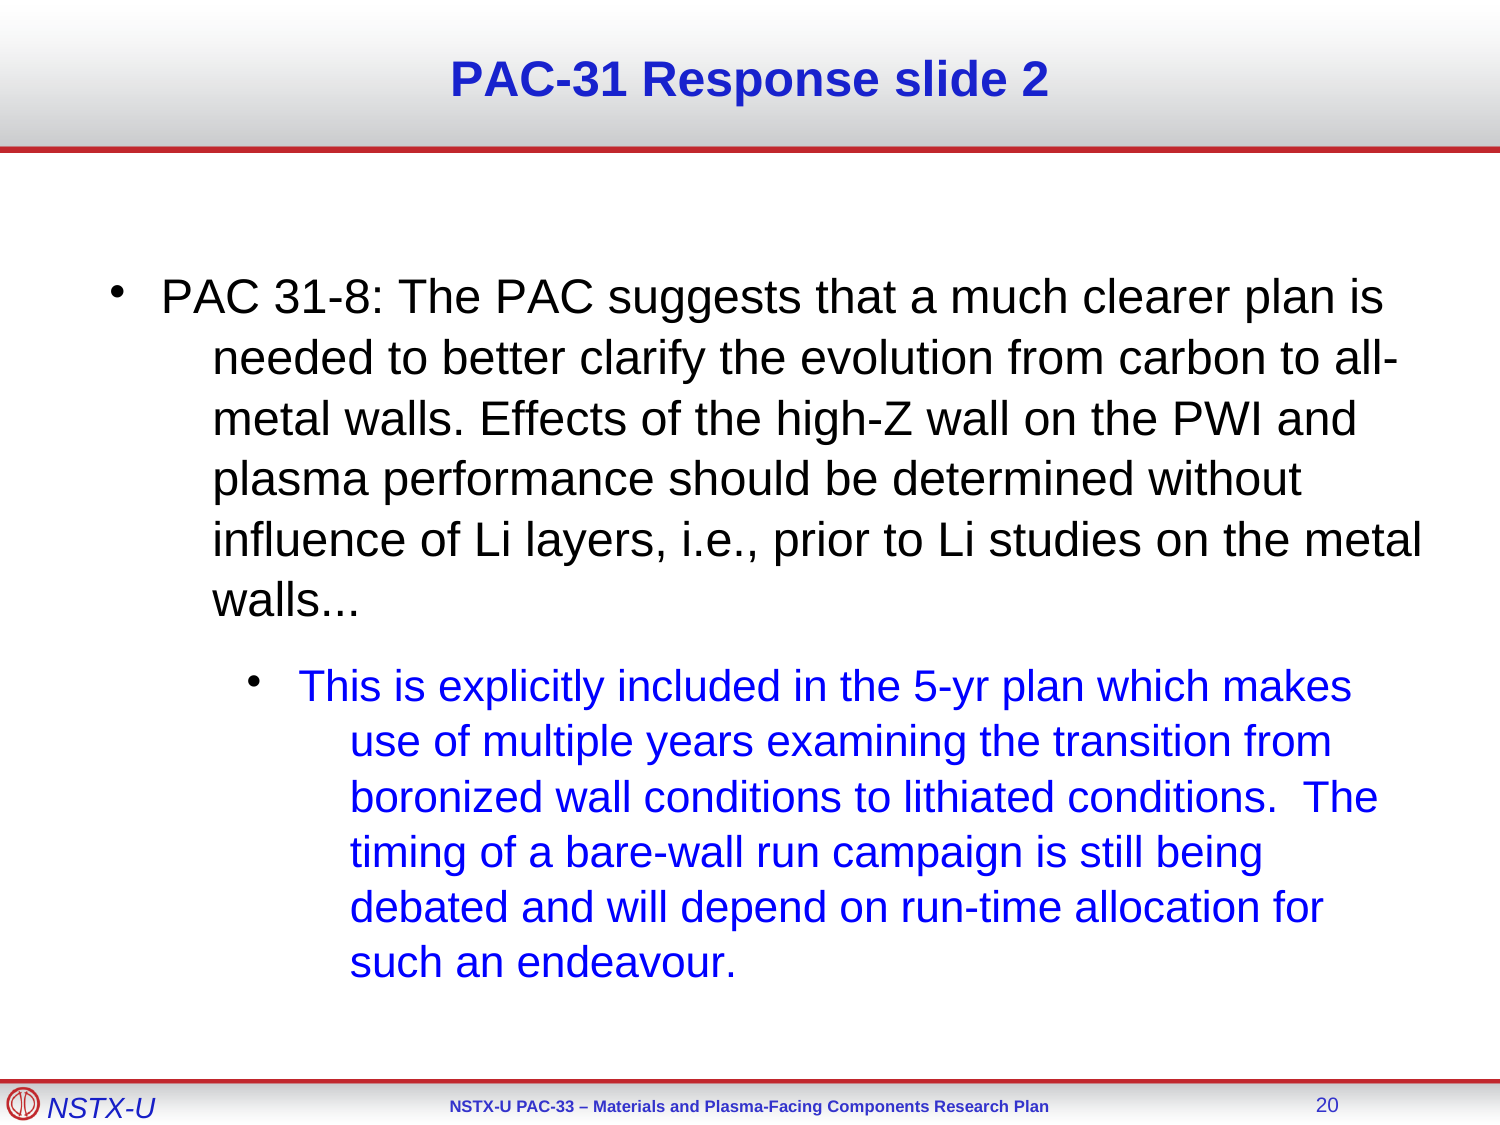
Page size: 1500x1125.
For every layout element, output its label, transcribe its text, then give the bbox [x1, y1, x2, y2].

title PAC-31 Response slide 2 [0, 7, 1500, 143]
list PAC 31-8: The PAC suggests that a much clearer plan is needed to better clarify the evolution from carbon to all-metal walls. Effects of the high-Z wall on the PWI and plasma performance should be determined without influence of Li layers, i.e., prior to Li studies on the metal walls... This is explicitly included in the 5-yr plan which makes use of multiple years examining the transition from boronized wall conditions to lithiated conditions. The timing of a bare-wall run campaign is still being debated and will depend on run-time allocation for such an endeavour. [75, 263, 1426, 992]
text_box 20 [1315, 1090, 1486, 1118]
